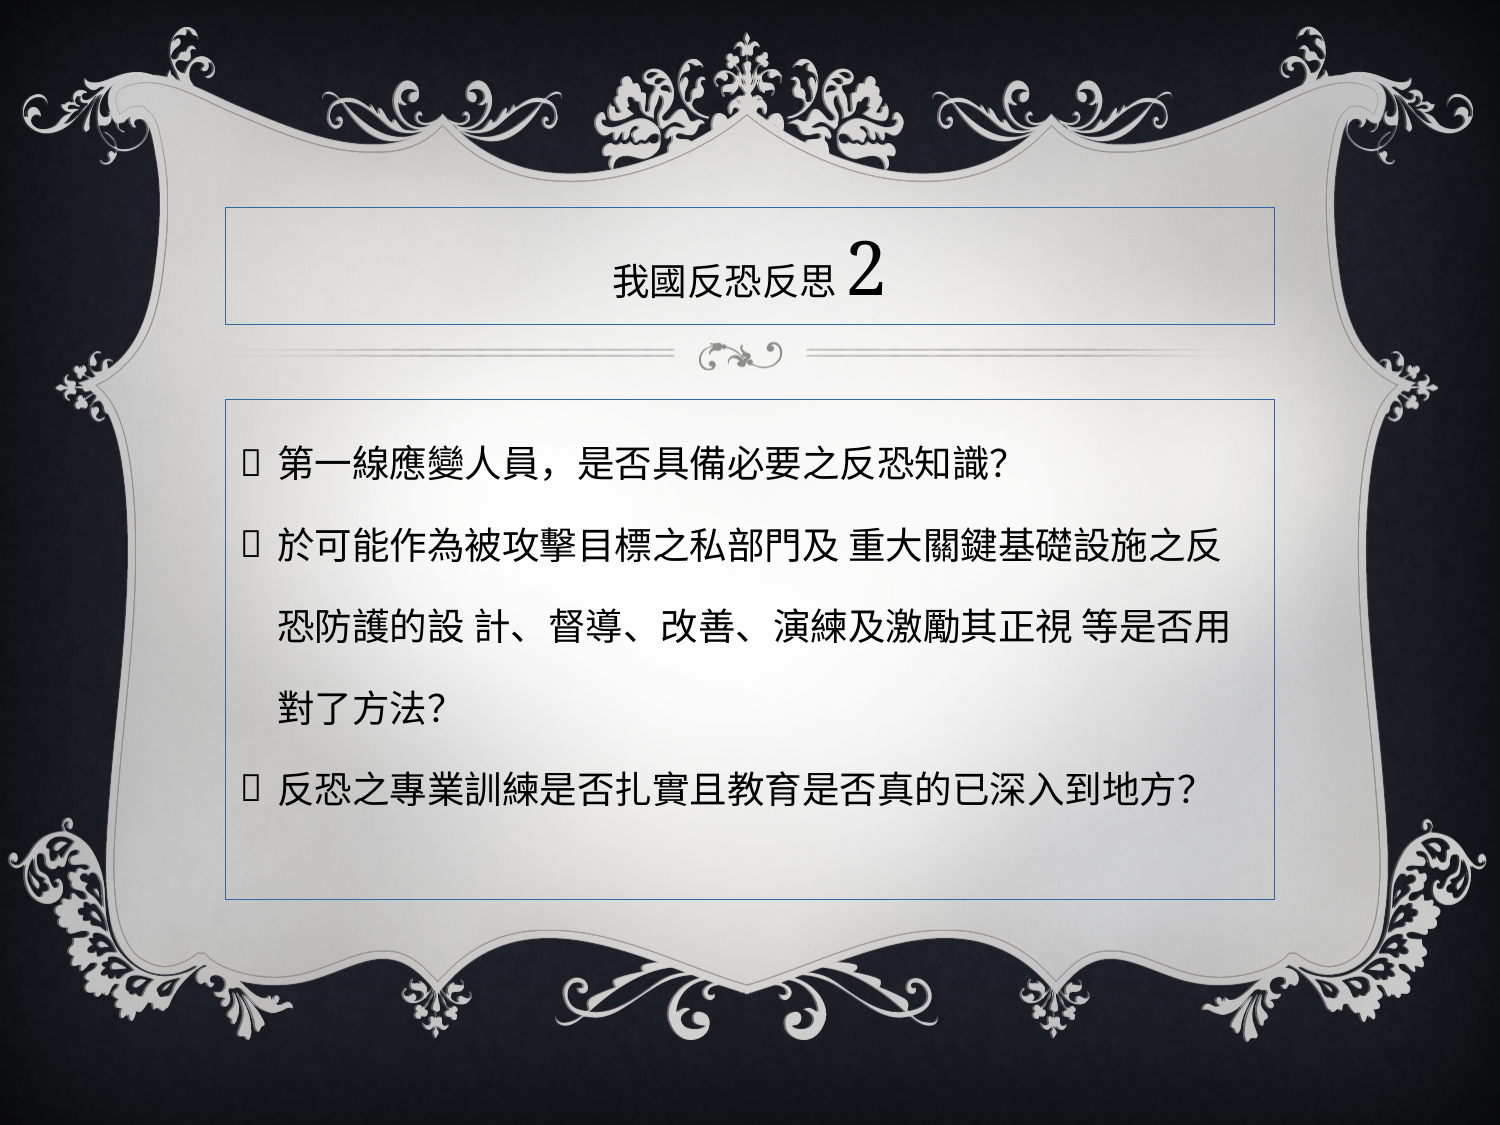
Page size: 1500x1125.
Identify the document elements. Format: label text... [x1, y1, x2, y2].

picture [0, 0, 1500, 1125]
text_box 第一線應變人員，是否具備必要之反恐知識？ 於可能作為被攻擊目標之私部門及 重大關鍵基礎設施之反恐防護的設 計、督導、改善、演練及激勵其正視 等是否用對了方法？ 反恐之專業訓練是否扎實且教育是否真的已深入到地方？ [225, 399, 1275, 900]
text_box 我國反恐反思2 [225, 212, 1275, 325]
